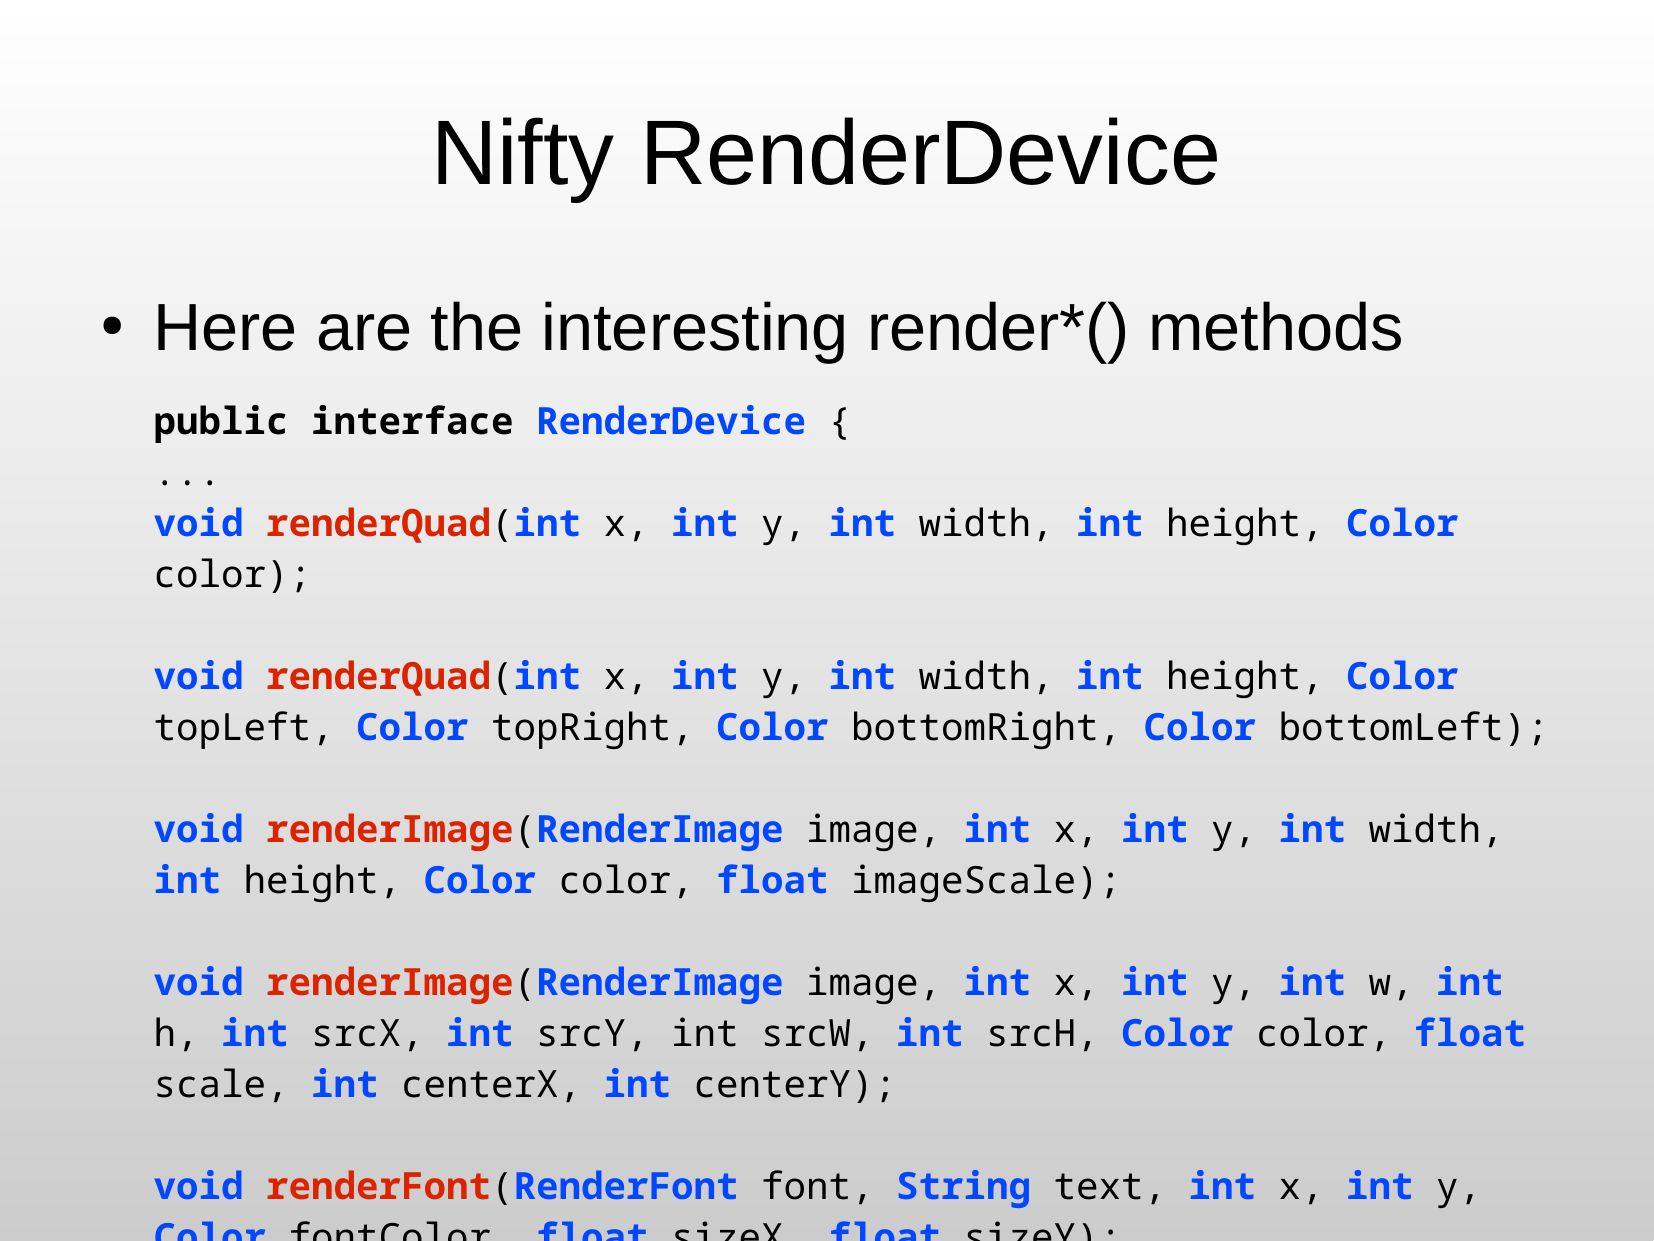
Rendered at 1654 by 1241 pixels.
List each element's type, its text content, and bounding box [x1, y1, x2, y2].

list Here are the interesting render*() methods public interface RenderDevice { ... void renderQuad(int x, int y, int width, int height, Color color); void renderQuad(int x, int y, int width, int height, Color topLeft, Color topRight, Color bottomRight, Color bottomLeft); void renderImage(RenderImage image, int x, int y, int width, int height, Color color, float imageScale); void renderImage(RenderImage image, int x, int y, int w, int h, int srcX, int srcY, int srcW, int srcH, Color color, float scale, int centerX, int centerY); void renderFont(RenderFont font, String text, int x, int y, Color fontColor, float sizeX, float sizeY); ... } [82, 290, 1571, 1109]
title Nifty RenderDevice [82, 49, 1571, 257]
